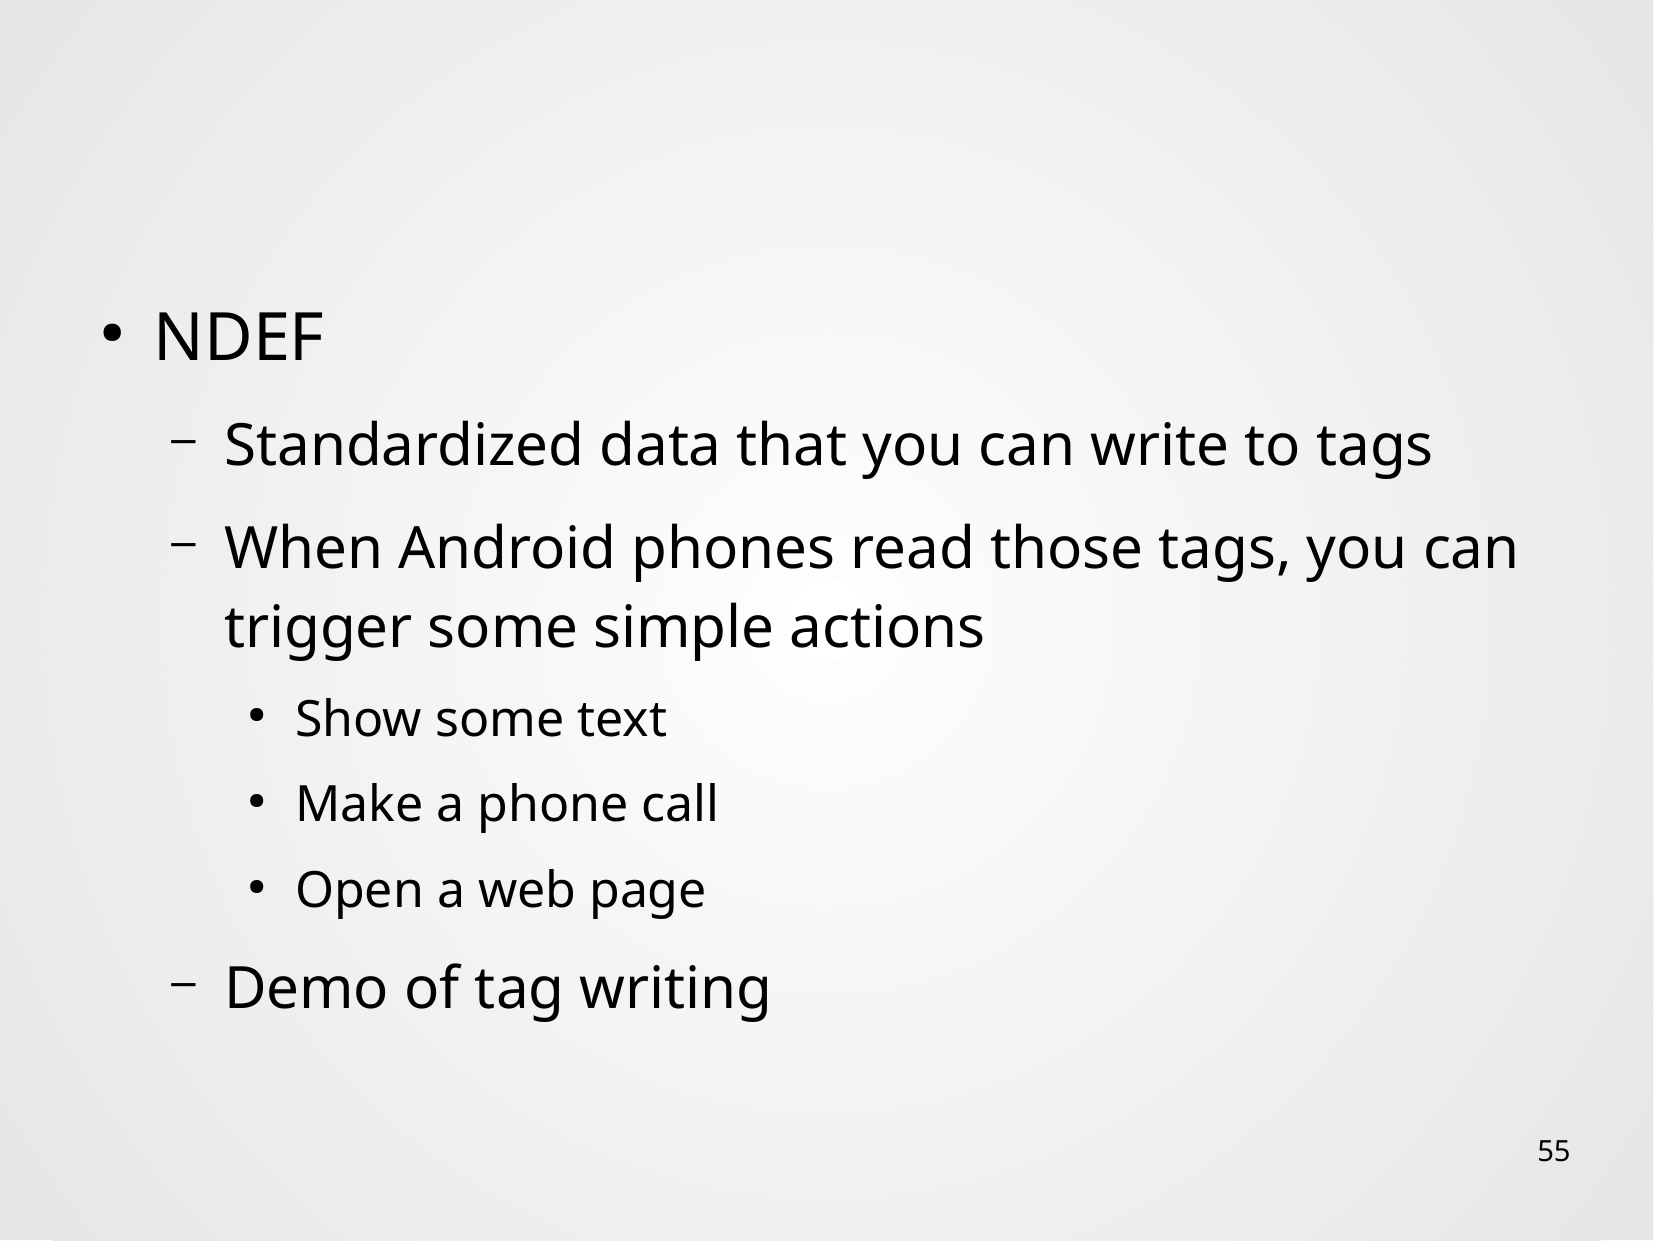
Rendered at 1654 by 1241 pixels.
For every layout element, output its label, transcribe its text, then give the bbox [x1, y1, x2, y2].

list NDEF Standardized data that you can write to tags When Android phones read those tags, you can trigger some simple actions Show some text Make a phone call Open a web page Demo of tag writing [82, 289, 1571, 1010]
